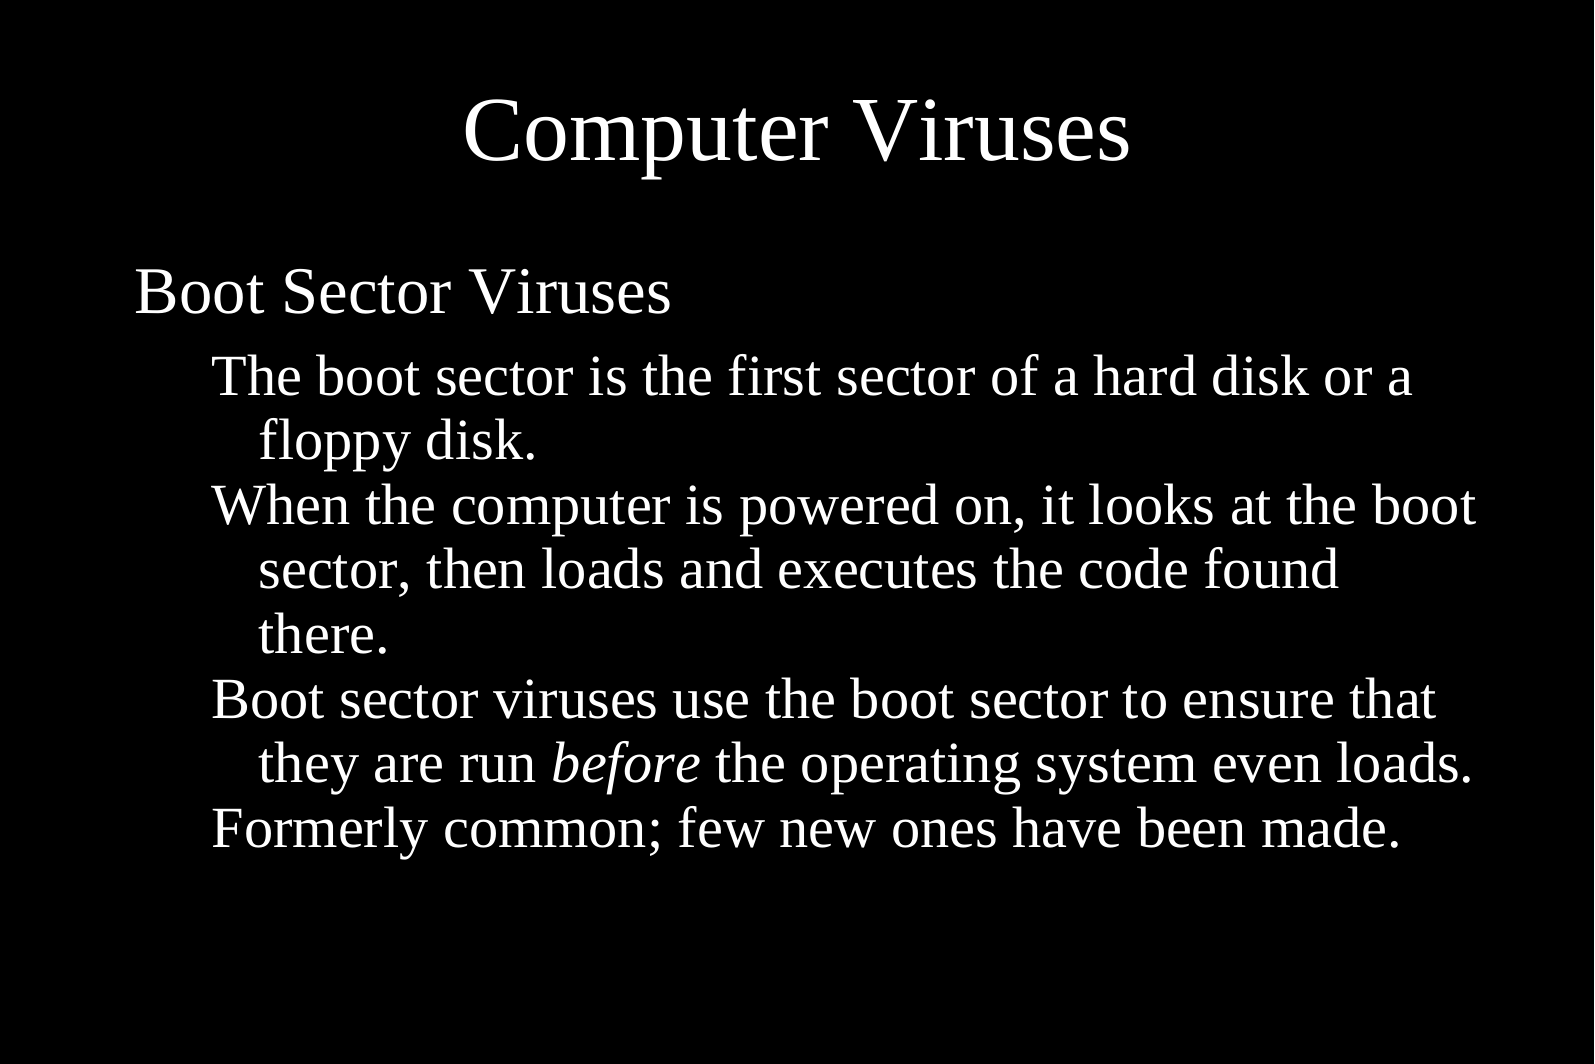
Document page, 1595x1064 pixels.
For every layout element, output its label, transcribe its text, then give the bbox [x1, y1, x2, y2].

list Boot Sector Viruses The boot sector is the first sector of a hard disk or a floppy disk. When the computer is powered on, it looks at the boot sector, then loads and executes the code found there. Boot sector viruses use the boot sector to ensure that they are run before the operating system even loads. Formerly common; few new ones have been made. [117, 254, 1479, 1064]
title Computer Viruses [117, 40, 1479, 219]
